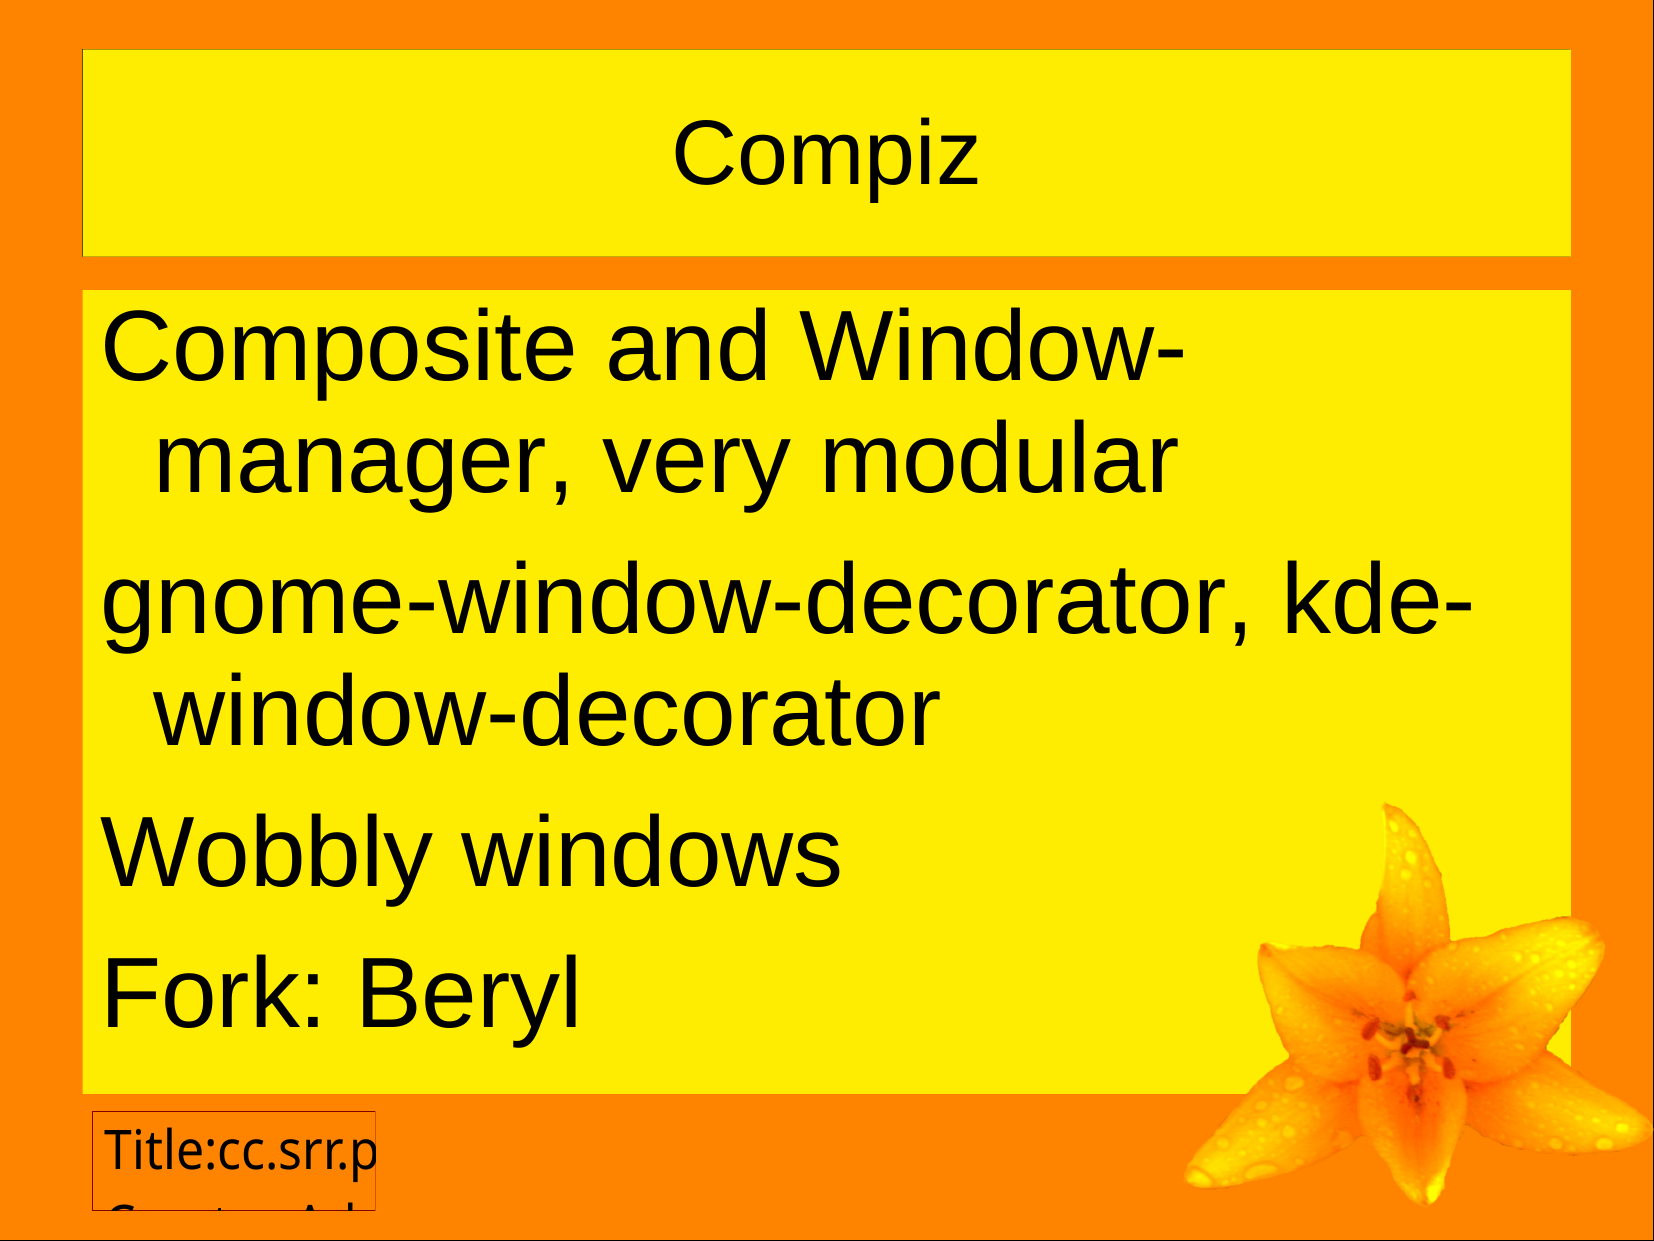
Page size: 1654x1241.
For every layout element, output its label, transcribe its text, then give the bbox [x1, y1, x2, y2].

title Compiz [82, 49, 1571, 257]
picture [88, 1108, 376, 1211]
text_box [0, 0, 1654, 1241]
list Composite and Window-manager, very modular gnome-window-decorator, kde-window-decorator Wobbly windows Fork: Beryl [82, 290, 1571, 1094]
picture [1181, 767, 1654, 1241]
